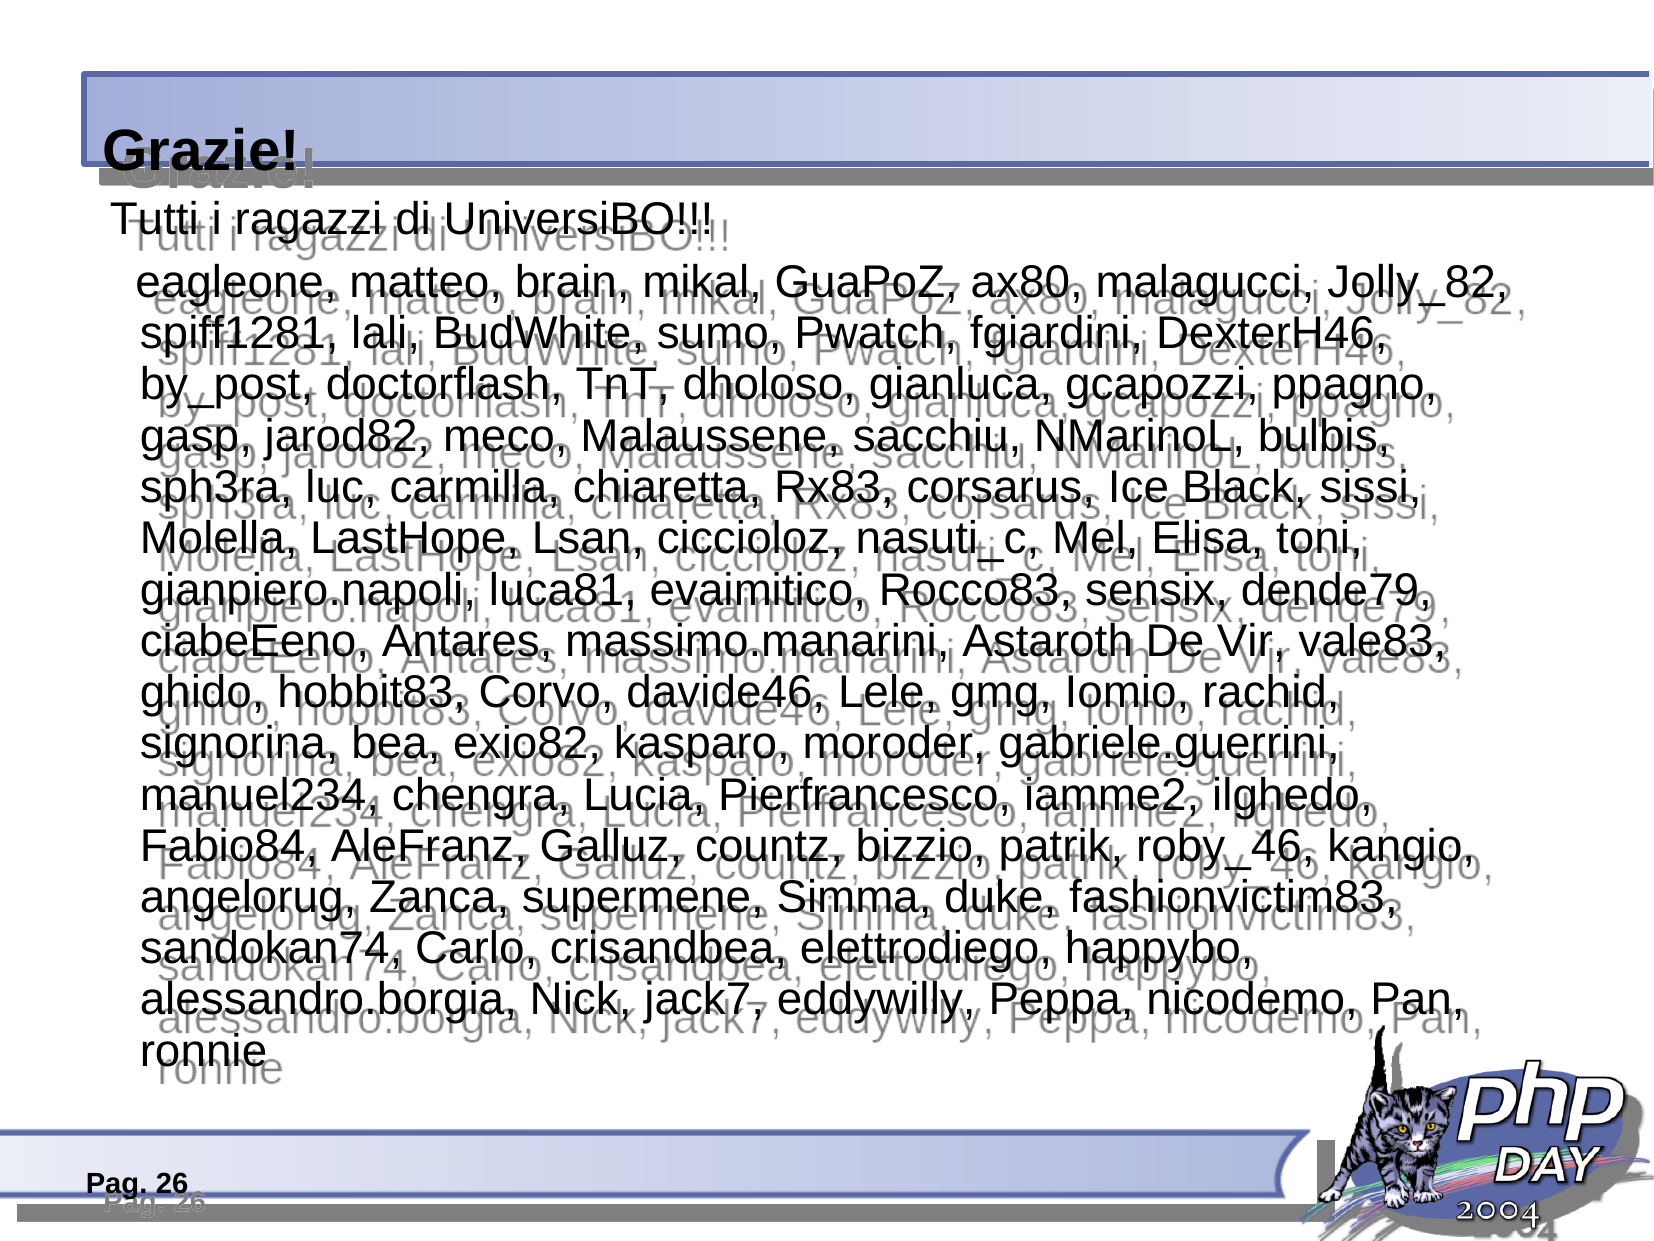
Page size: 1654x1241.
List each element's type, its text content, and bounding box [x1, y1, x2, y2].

picture [0, 1025, 1652, 1233]
picture [126, 1180, 133, 1190]
picture [177, 1183, 183, 1190]
picture [110, 1195, 117, 1201]
text_box Grazie! [102, 85, 1394, 155]
text_box Tutti i ragazzi di UniversiBO!!! eagleone, matteo, brain, mikal, GuaPoZ, ax80, malagucci, Jolly_82, spiff1281, lali, BudWhite, sumo, Pwatch, fgiardini, DexterH46, by_post, doctorflash, TnT, dholoso, gianluca, gcapozzi, ppagno, gasp, jarod82, meco, Malaussene, sacchiu, NMarinoL, bulbis, sph3ra, luc, carmilla, chiaretta, Rx83, corsarus, Ice Black, sissi, Molella, LastHope, Lsan, ciccioloz, nasuti_c, Mel, Elisa, toni, gianpiero.napoli, luca81, evaimitico, Rocco83, sensix, dende79, ciabeEeno, Antares, massimo.manarini, Astaroth De Vir, vale83, ghido, hobbit83, Corvo, davide46, Lele, gmg, Iomio, rachid, signorina, bea, exio82, kasparo, moroder, gabriele.guerrini, manuel234, chengra, Lucia, Pierfrancesco, iamme2, ilghedo, Fabio84, AleFranz, Galluz, countz, bizzio, patrik, roby_46, kangio, angelorug, Zanca, supermene, Simma, duke, fashionvictim83, sandokan74, Carlo, crisandbea, elettrodiego, happybo, alessandro.borgia, Nick, jack7, eddywilly, Peppa, nicodemo, Pan, ronnie [87, 192, 1510, 1077]
